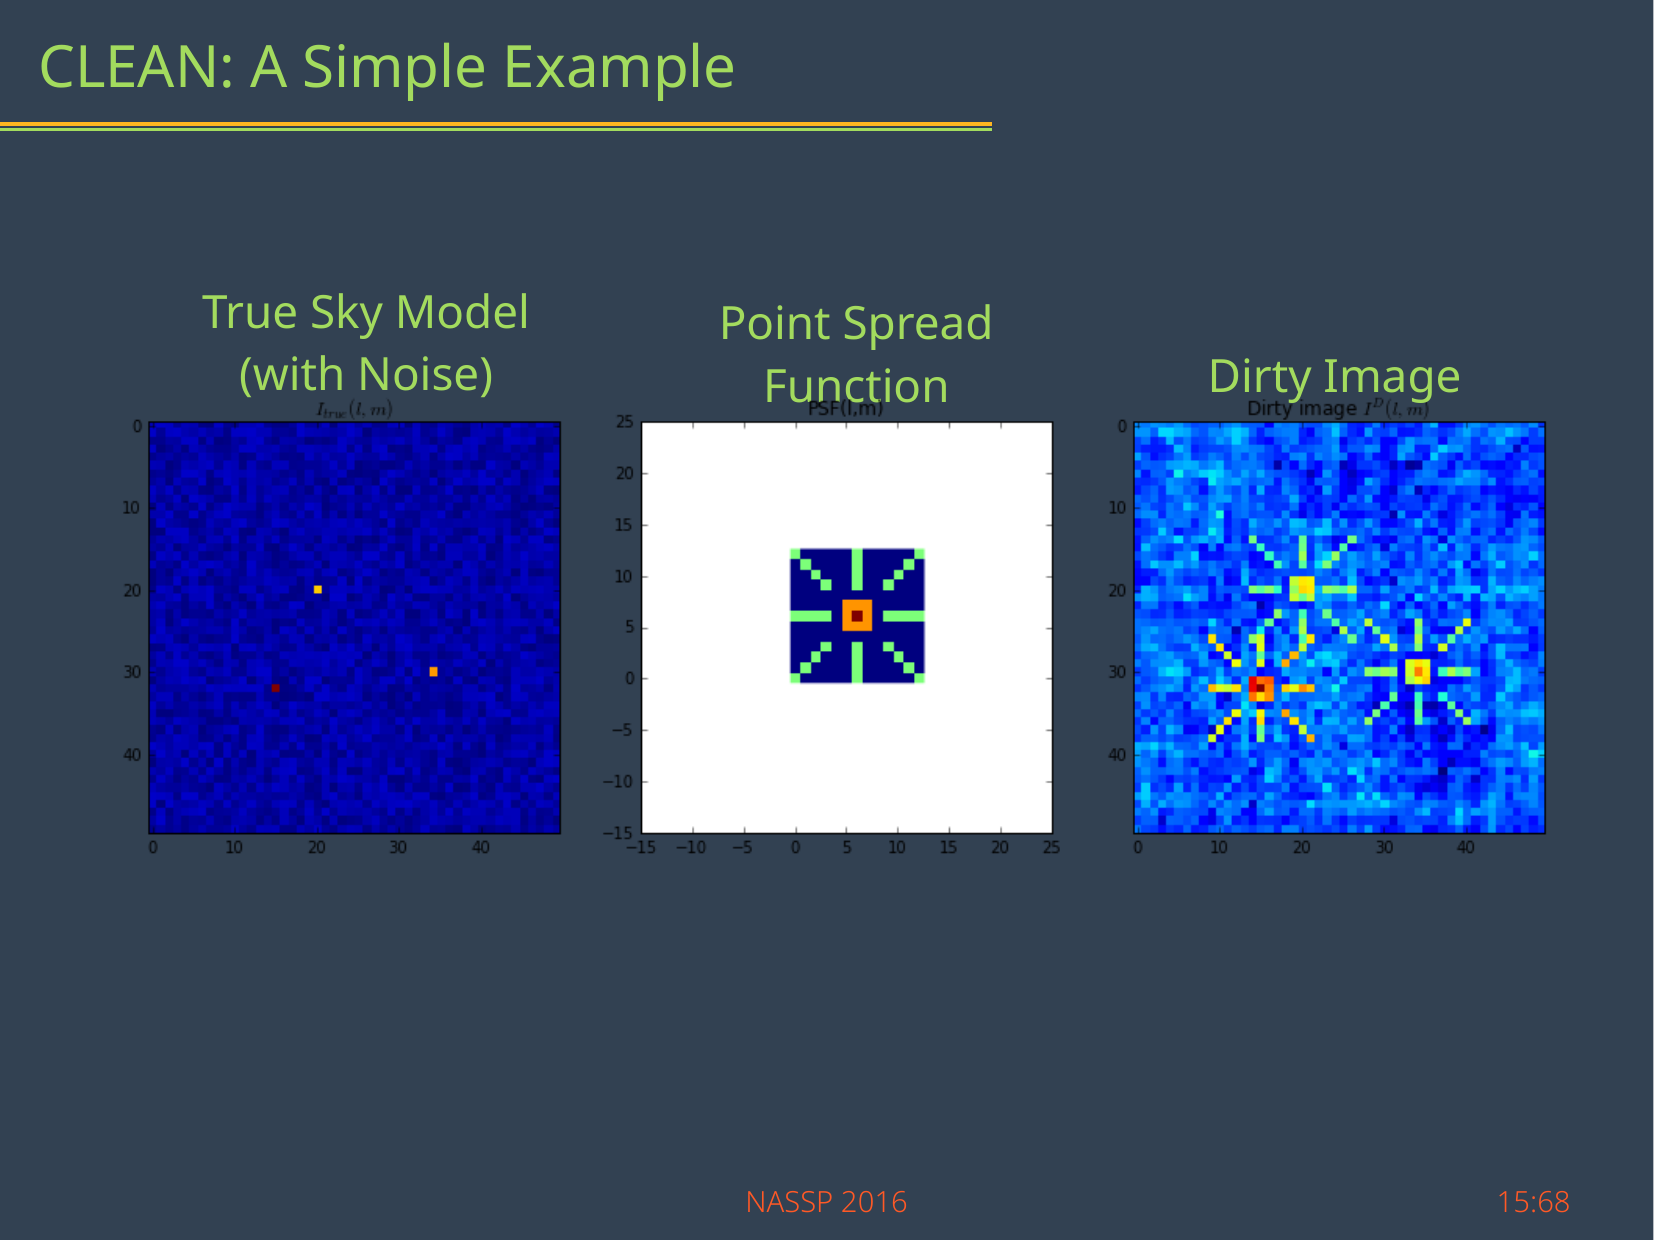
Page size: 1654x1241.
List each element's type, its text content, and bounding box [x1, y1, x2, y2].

text_box True Sky Model (with Noise) [165, 271, 567, 384]
text_box Dirty Image [1133, 336, 1536, 407]
picture [111, 384, 1554, 866]
text_box Point Spread Function [655, 283, 1058, 384]
text_box CLEAN: A Simple Example [23, 17, 1063, 103]
